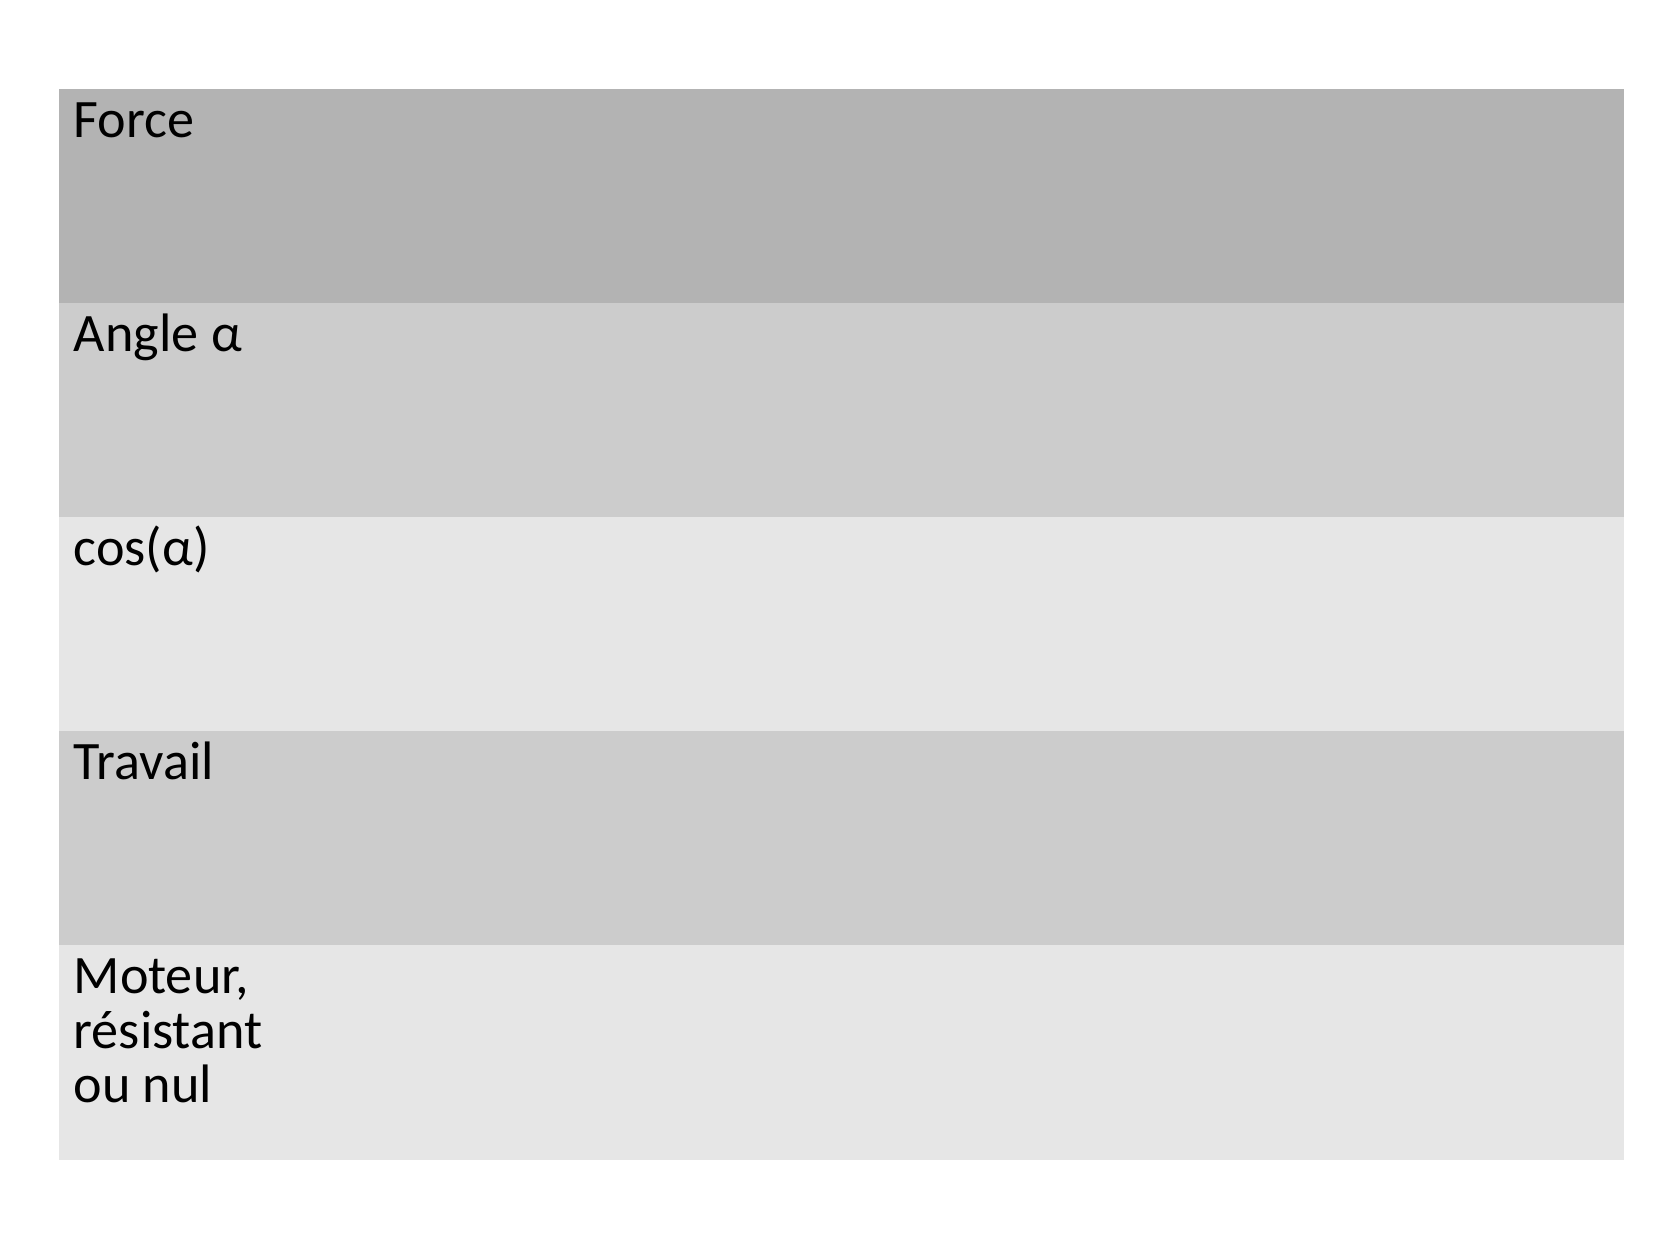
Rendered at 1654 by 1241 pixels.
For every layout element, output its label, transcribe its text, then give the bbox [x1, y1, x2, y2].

table_cell [1185, 945, 1624, 1160]
table_cell cos(α) [59, 517, 308, 731]
table_cell [308, 517, 747, 731]
table_cell [1185, 517, 1624, 731]
table_header [1185, 89, 1624, 303]
table_cell [1185, 303, 1624, 517]
table_header [308, 89, 747, 303]
table_cell [1185, 731, 1624, 945]
table_cell Travail [59, 731, 308, 945]
table_cell [747, 945, 1185, 1160]
table_cell [308, 303, 747, 517]
table_cell [747, 731, 1185, 945]
table_header Force [59, 89, 308, 303]
table_cell [308, 945, 747, 1160]
table_cell [747, 517, 1185, 731]
table_cell [308, 731, 747, 945]
table_header [747, 89, 1185, 303]
table_cell Angle α [59, 303, 308, 517]
table_cell [747, 303, 1185, 517]
table_cell Moteur, résistant ou nul [59, 945, 308, 1160]
